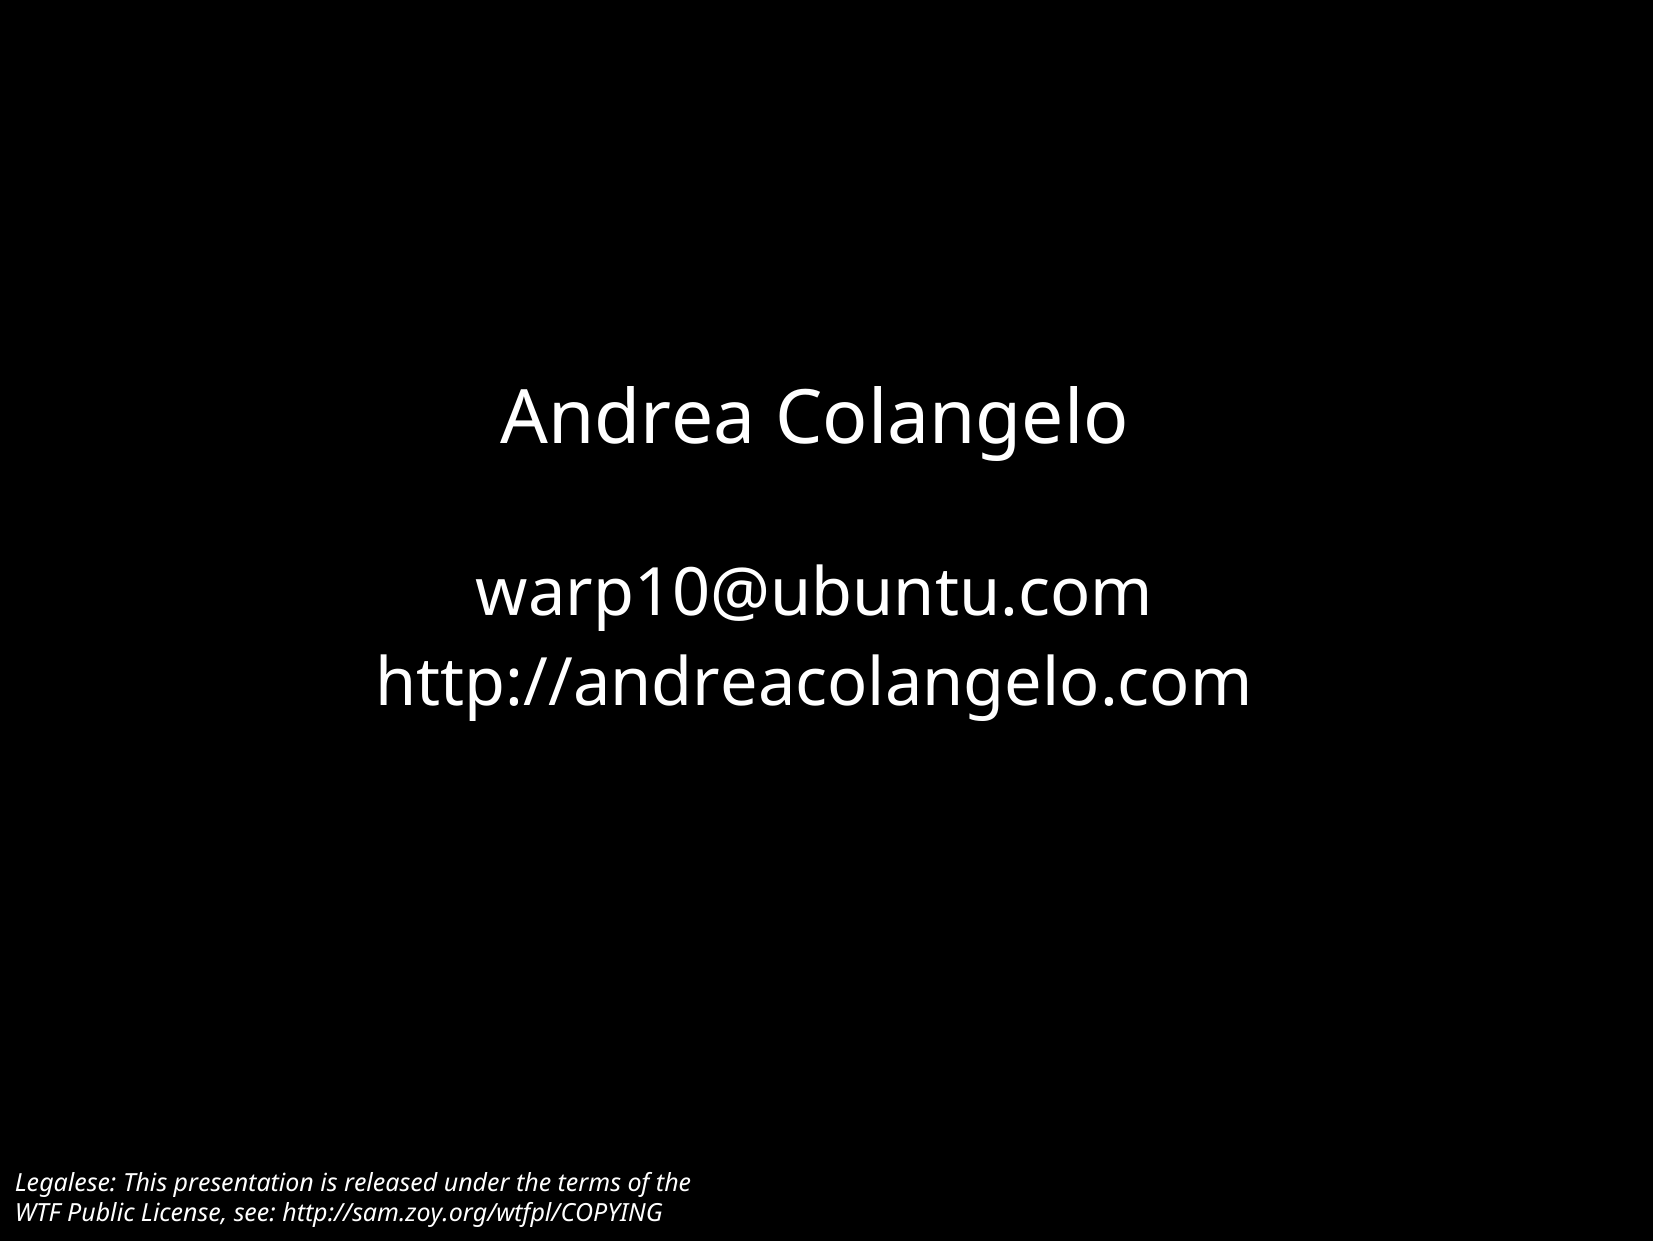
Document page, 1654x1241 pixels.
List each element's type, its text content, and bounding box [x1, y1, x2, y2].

text_box Andrea Colangelo warp10@ubuntu.com http://andreacolangelo.com [360, 366, 1300, 722]
text_box Legalese: This presentation is released under the terms of the WTF Public License, see: http://sam.zoy.org/wtfpl/COPYING [0, 1159, 706, 1241]
